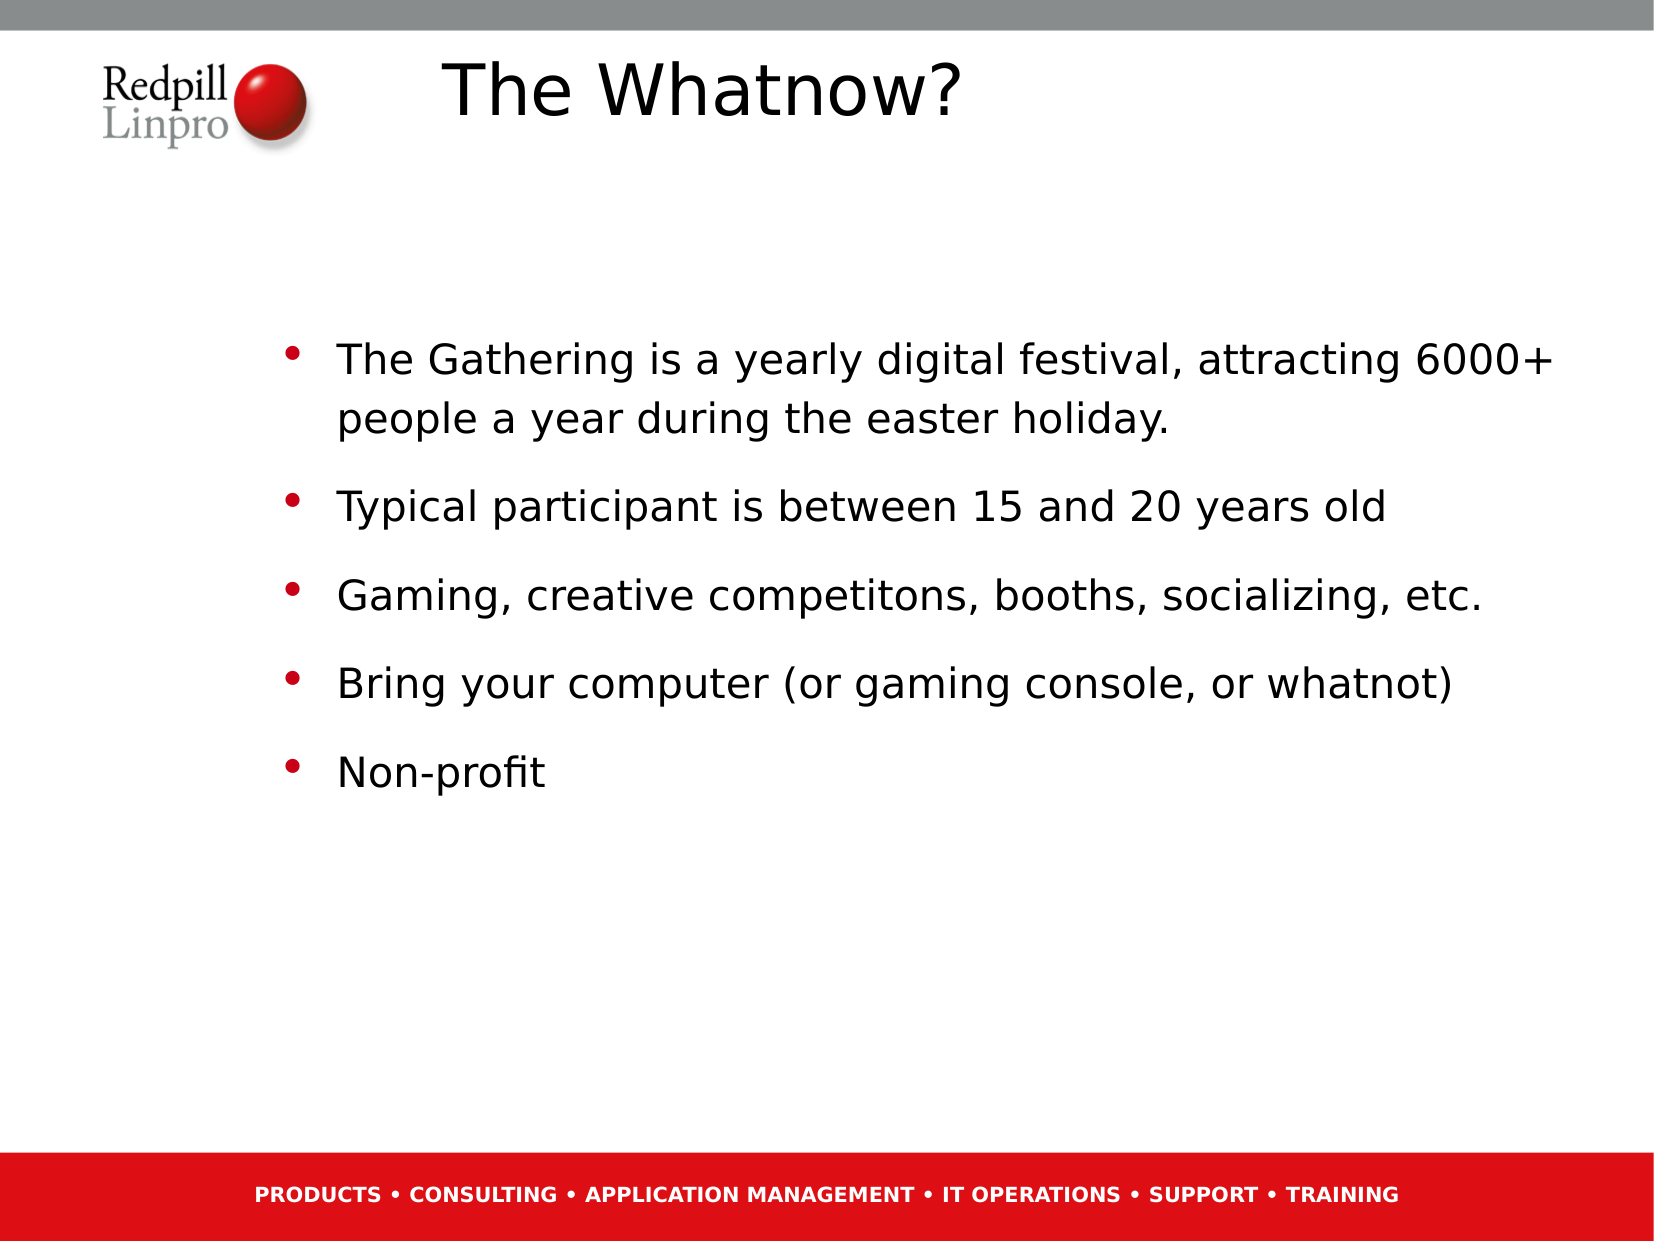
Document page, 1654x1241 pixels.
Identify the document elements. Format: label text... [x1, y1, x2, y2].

title The Whatnow? [442, 49, 1571, 296]
list The Gathering is a yearly digital festival, attracting 6000+ people a year during the easter holiday. Typical participant is between 15 and 20 years old Gaming, creative competitons, booths, socializing, etc. Bring your computer (or gaming console, or whatnot) Non-profit [265, 324, 1571, 1109]
picture [0, 0, 1654, 1241]
